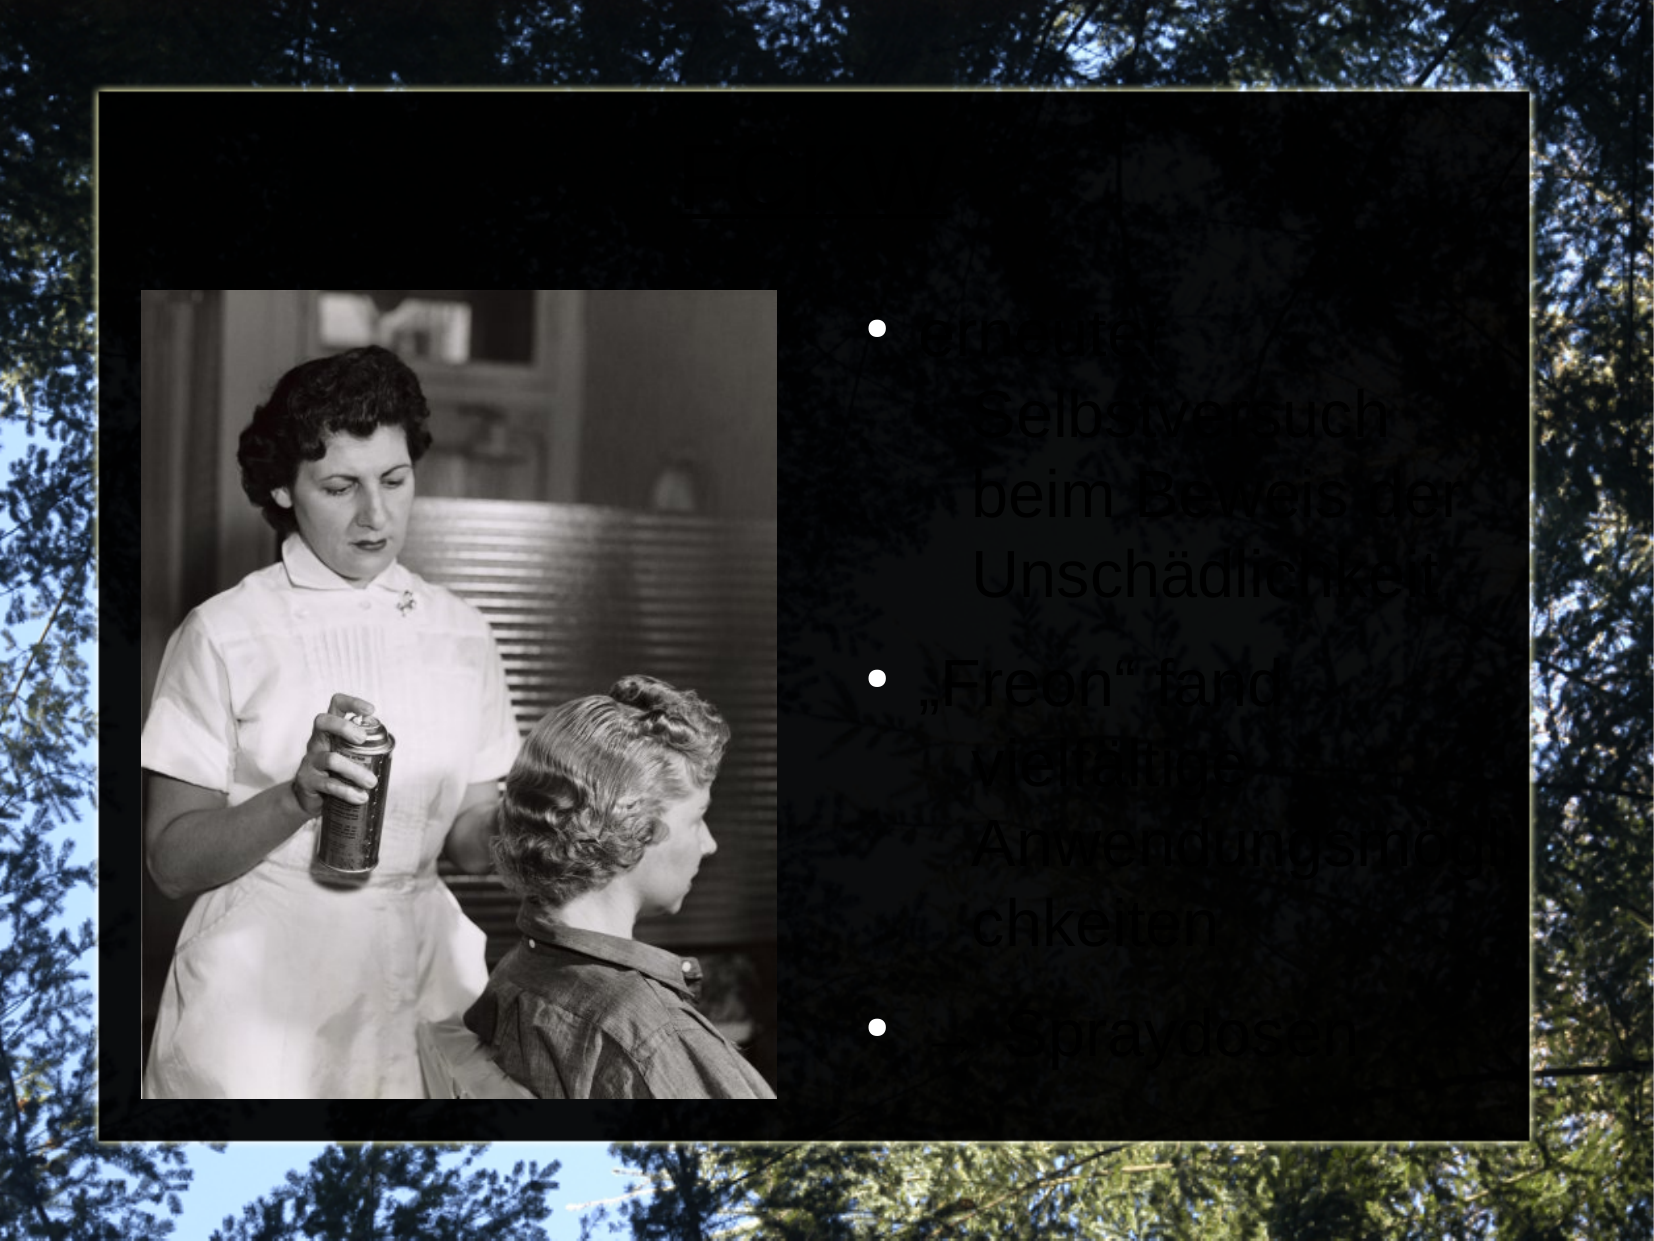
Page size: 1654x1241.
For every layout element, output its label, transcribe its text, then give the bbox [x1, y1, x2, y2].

picture [141, 290, 777, 1099]
list erneuter Selbstversuch beim Beweis der Unschädlichkeit „Freon“ fand vielfältige Anwendungsmöglichkeiten → Spraydosen [829, 290, 1536, 1123]
title FCKW [88, 88, 1536, 257]
